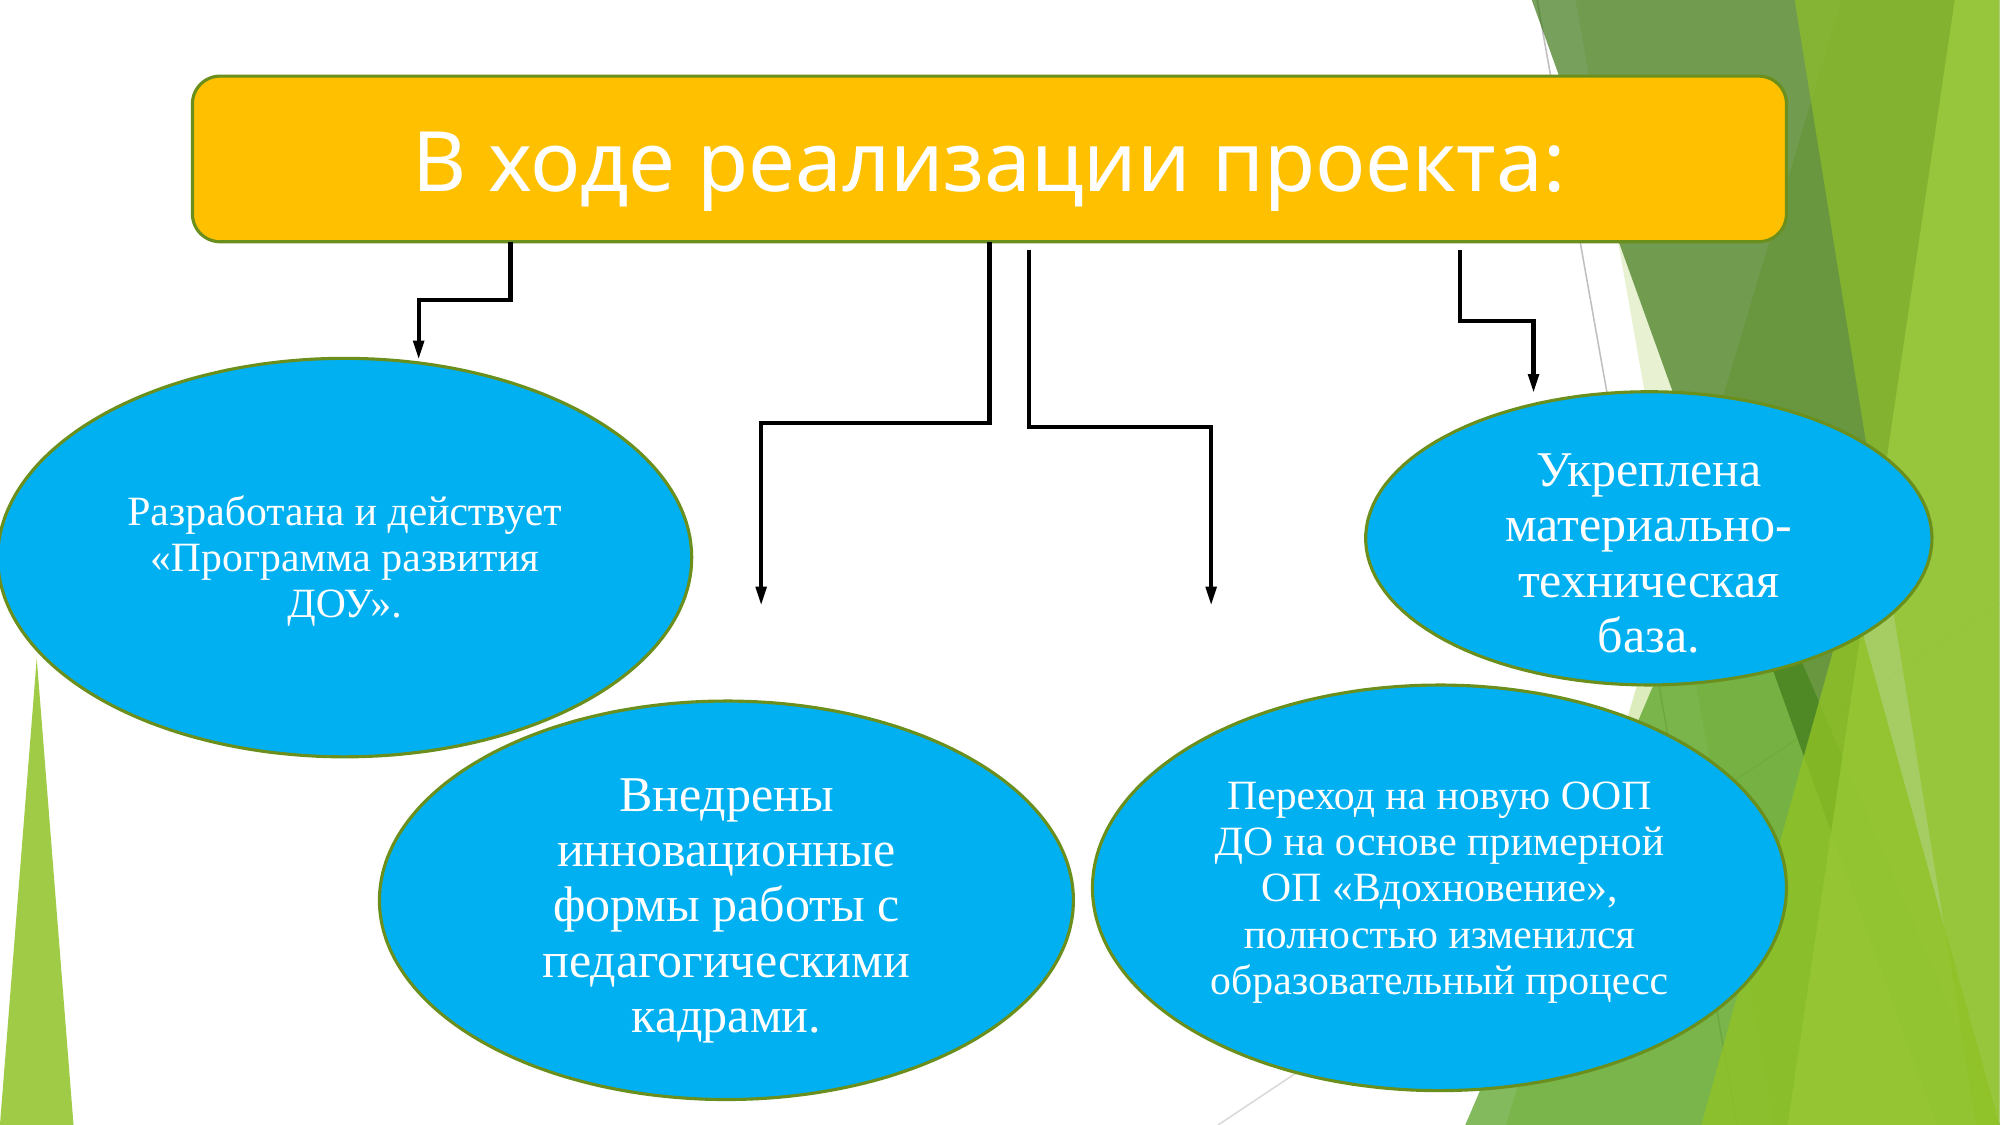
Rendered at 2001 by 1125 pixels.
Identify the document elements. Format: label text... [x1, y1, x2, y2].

text_box Внедрены инновационные формы работы с педагогическими кадрами. [379, 701, 1074, 1100]
text_box Разработана и действует «Программа развития ДОУ». [0, 358, 692, 757]
text_box В ходе реализации проекта: [192, 76, 1787, 242]
text_box Переход на новую ООП ДО на основе примерной ОП «Вдохновение», полностью изменился образовательный процесс [1092, 685, 1787, 1091]
text_box Укреплена материально-техническая база. [1365, 391, 1932, 685]
